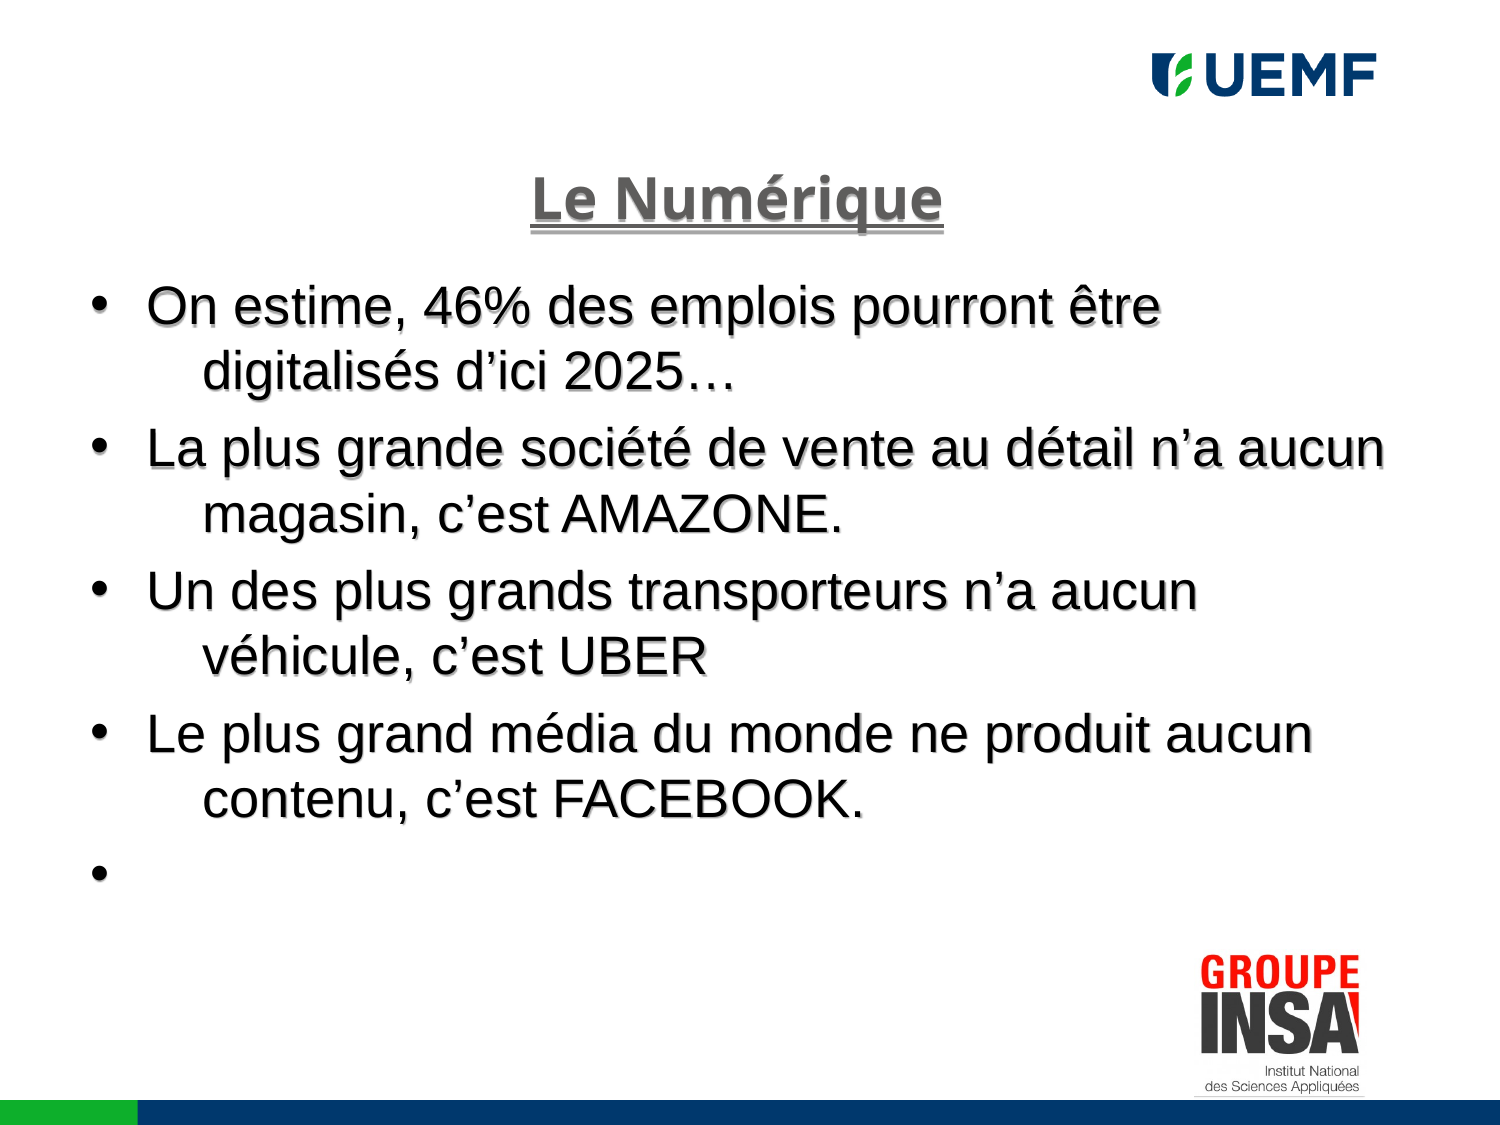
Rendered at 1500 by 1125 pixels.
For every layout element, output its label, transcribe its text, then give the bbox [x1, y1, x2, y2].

title Le Numérique [62, 102, 1413, 291]
list On estime, 46% des emplois pourront être digitalisés d’ici 2025… La plus grande société de vente au détail n’a aucun magasin, c’est AMAZONE. Un des plus grands transporteurs n’a aucun véhicule, c’est UBER Le plus grand média du monde ne produit aucun contenu, c’est FACEBOOK. [75, 262, 1426, 1005]
